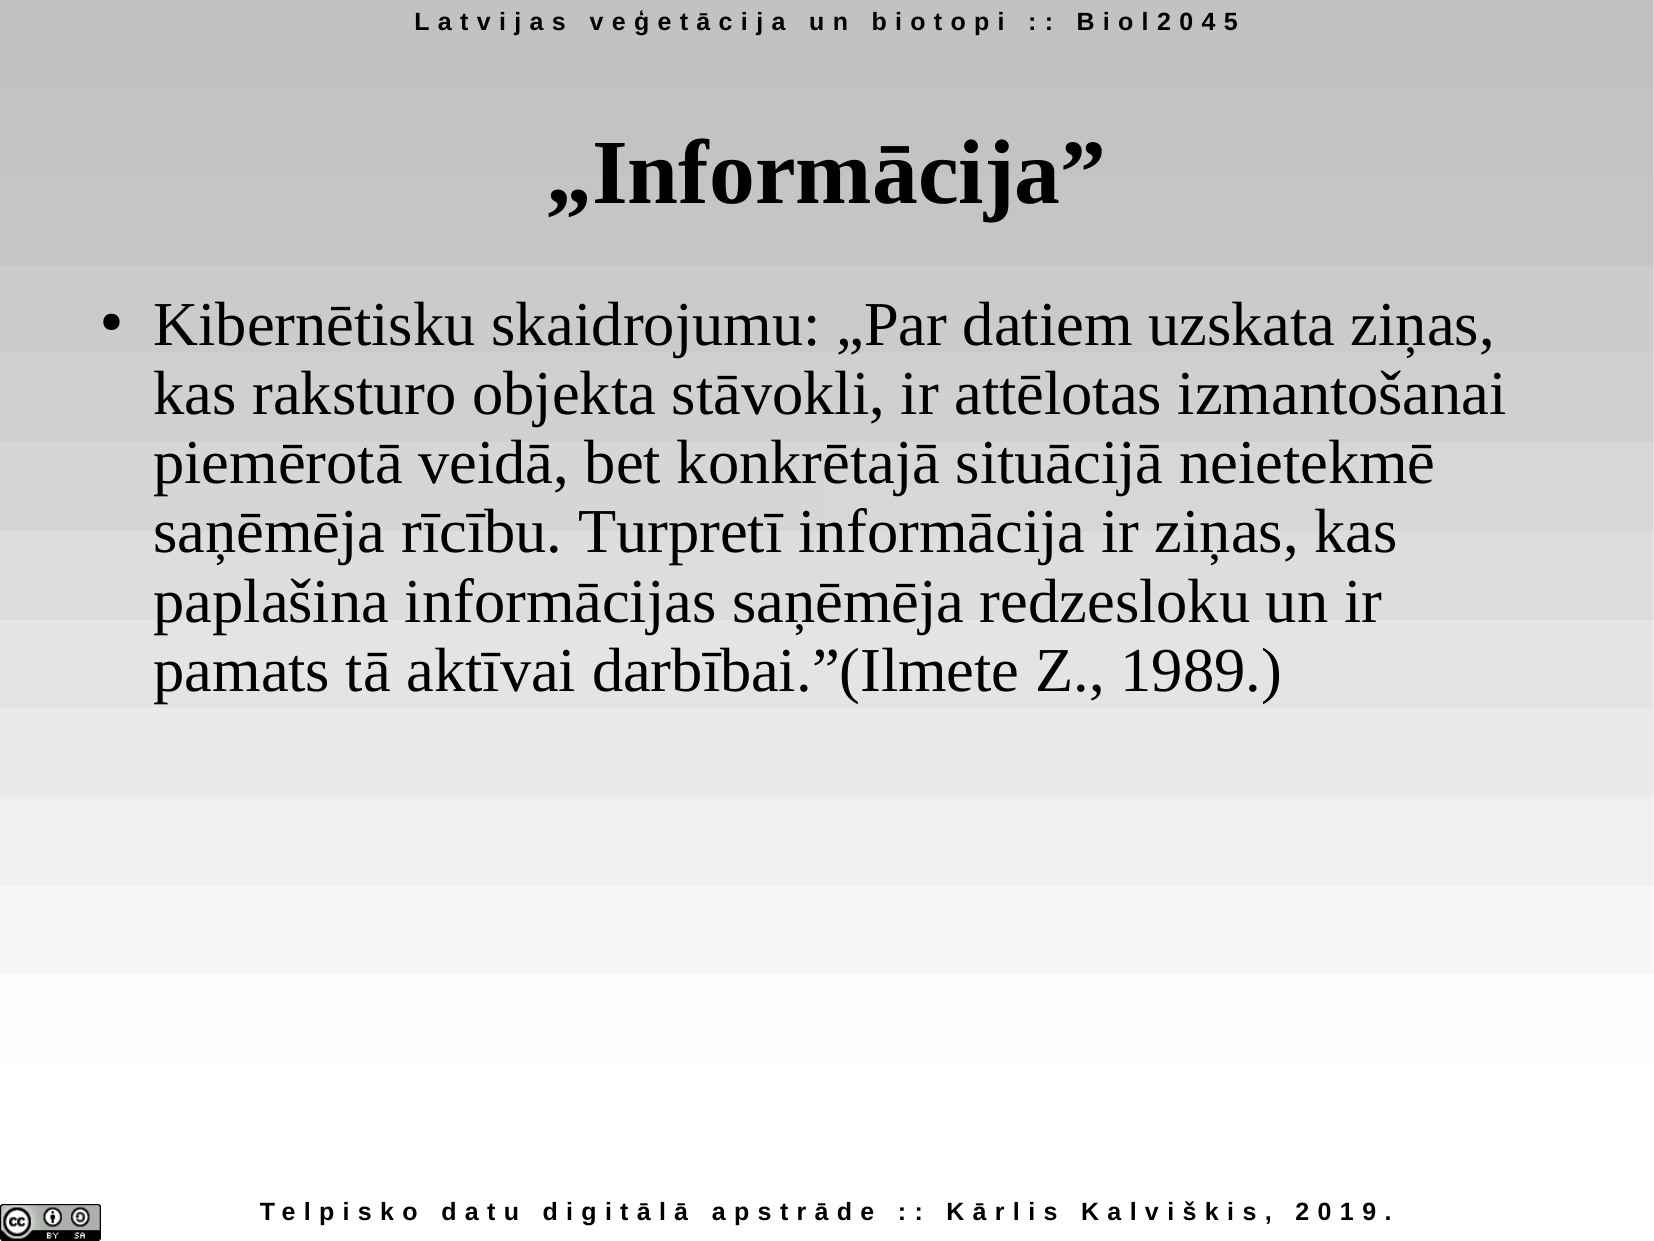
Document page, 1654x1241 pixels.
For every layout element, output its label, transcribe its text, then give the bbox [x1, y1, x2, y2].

title „Informācija” [29, 49, 1625, 296]
list Kibernētisku skaidrojumu: „Par datiem uzskata ziņas, kas raksturo objekta stāvokli, ir attēlotas izmantošanai piemērotā veidā, bet konkrētajā situācijā neietekmē saņēmēja rīcību. Turpretī informācija ir ziņas, kas paplašina informācijas saņēmēja redzesloku un ir pamats tā aktīvai darbībai.”(Ilmete Z., 1989.) [82, 289, 1571, 1113]
picture [0, 0, 1654, 1241]
